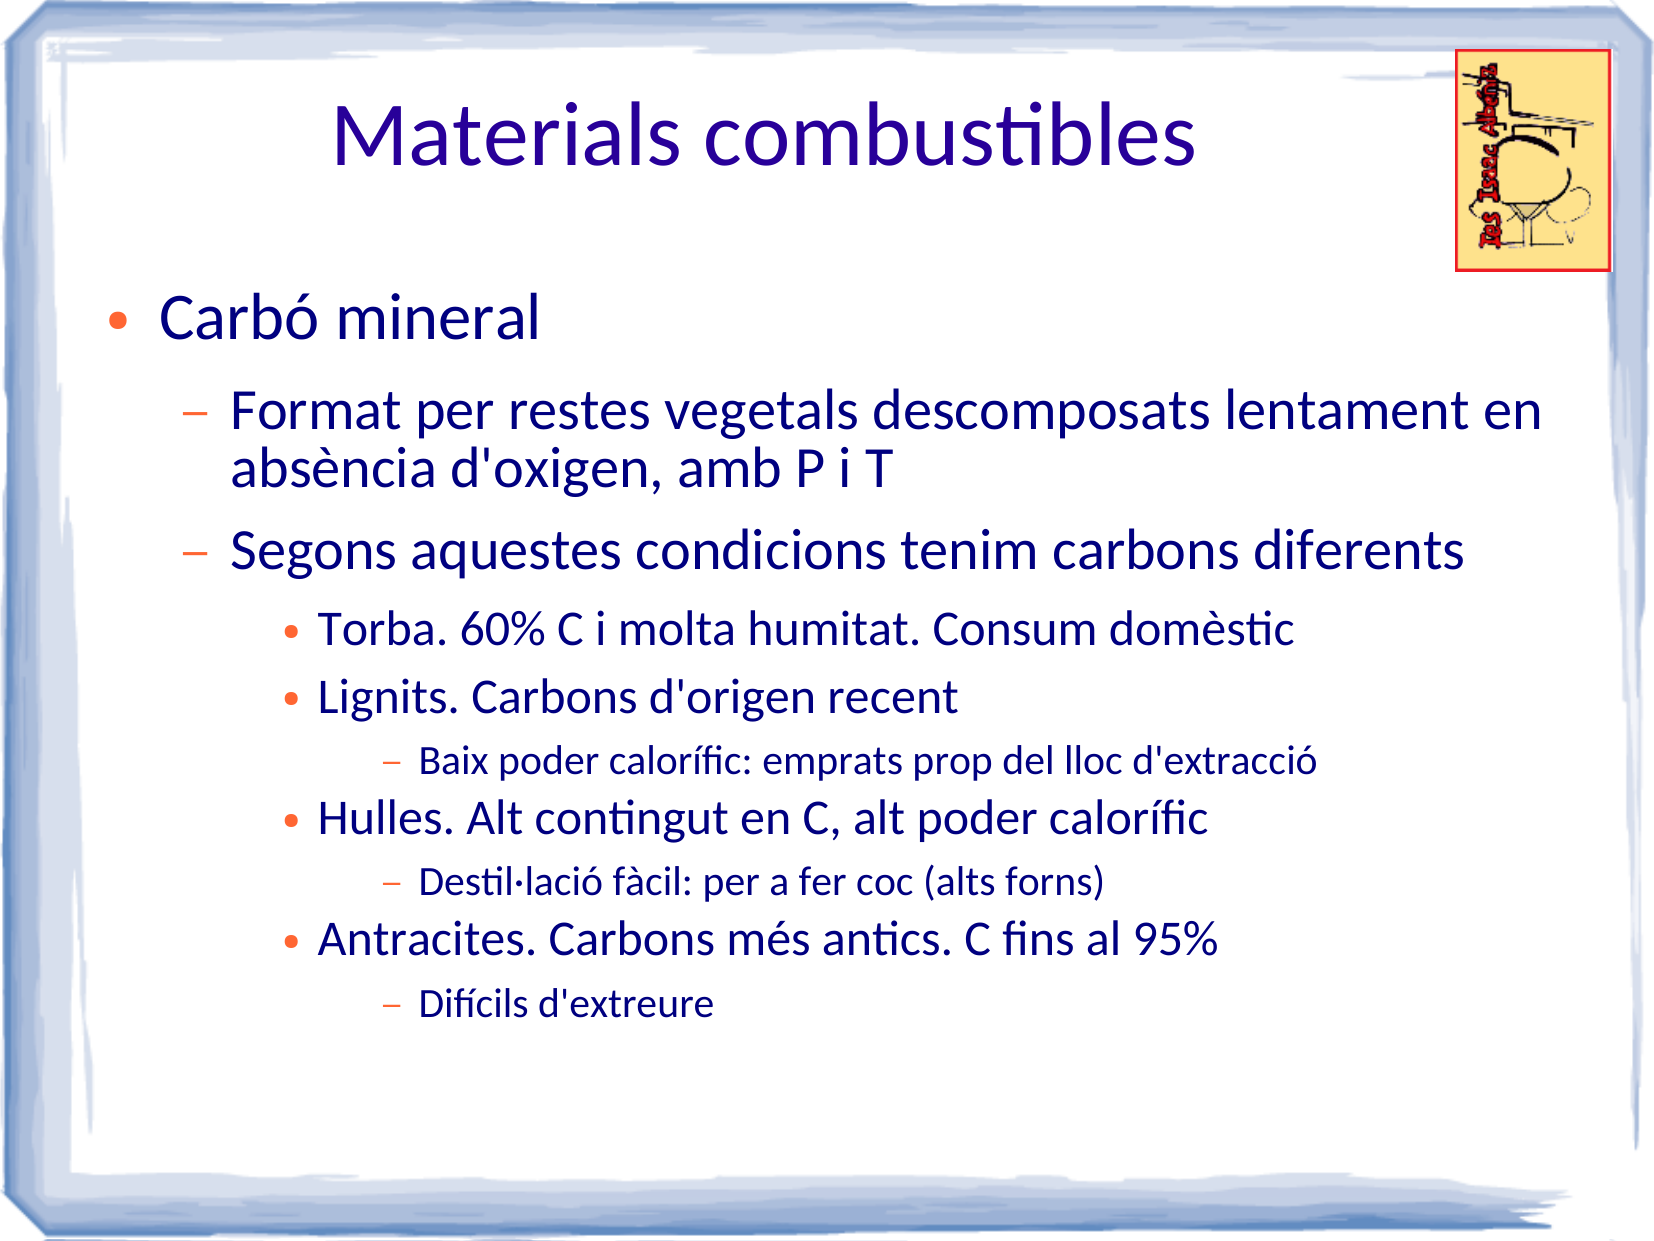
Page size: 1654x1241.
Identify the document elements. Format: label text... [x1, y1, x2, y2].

list Carbó mineral Format per restes vegetals descomposats lentament en absència d'oxigen, amb P i T Segons aquestes condicions tenim carbons diferents Torba. 60% C i molta humitat. Consum domèstic Lignits. Carbons d'origen recent Baix poder calorífic: emprats prop del lloc d'extracció Hulles. Alt contingut en C, alt poder calorífic Destil·lació fàcil: per a fer coc (alts forns) Antracites. Carbons més antics. C fins al 95% Difícils d'extreure [88, 289, 1571, 1154]
picture [0, 0, 1654, 1241]
title Materials combustibles [82, 36, 1447, 250]
